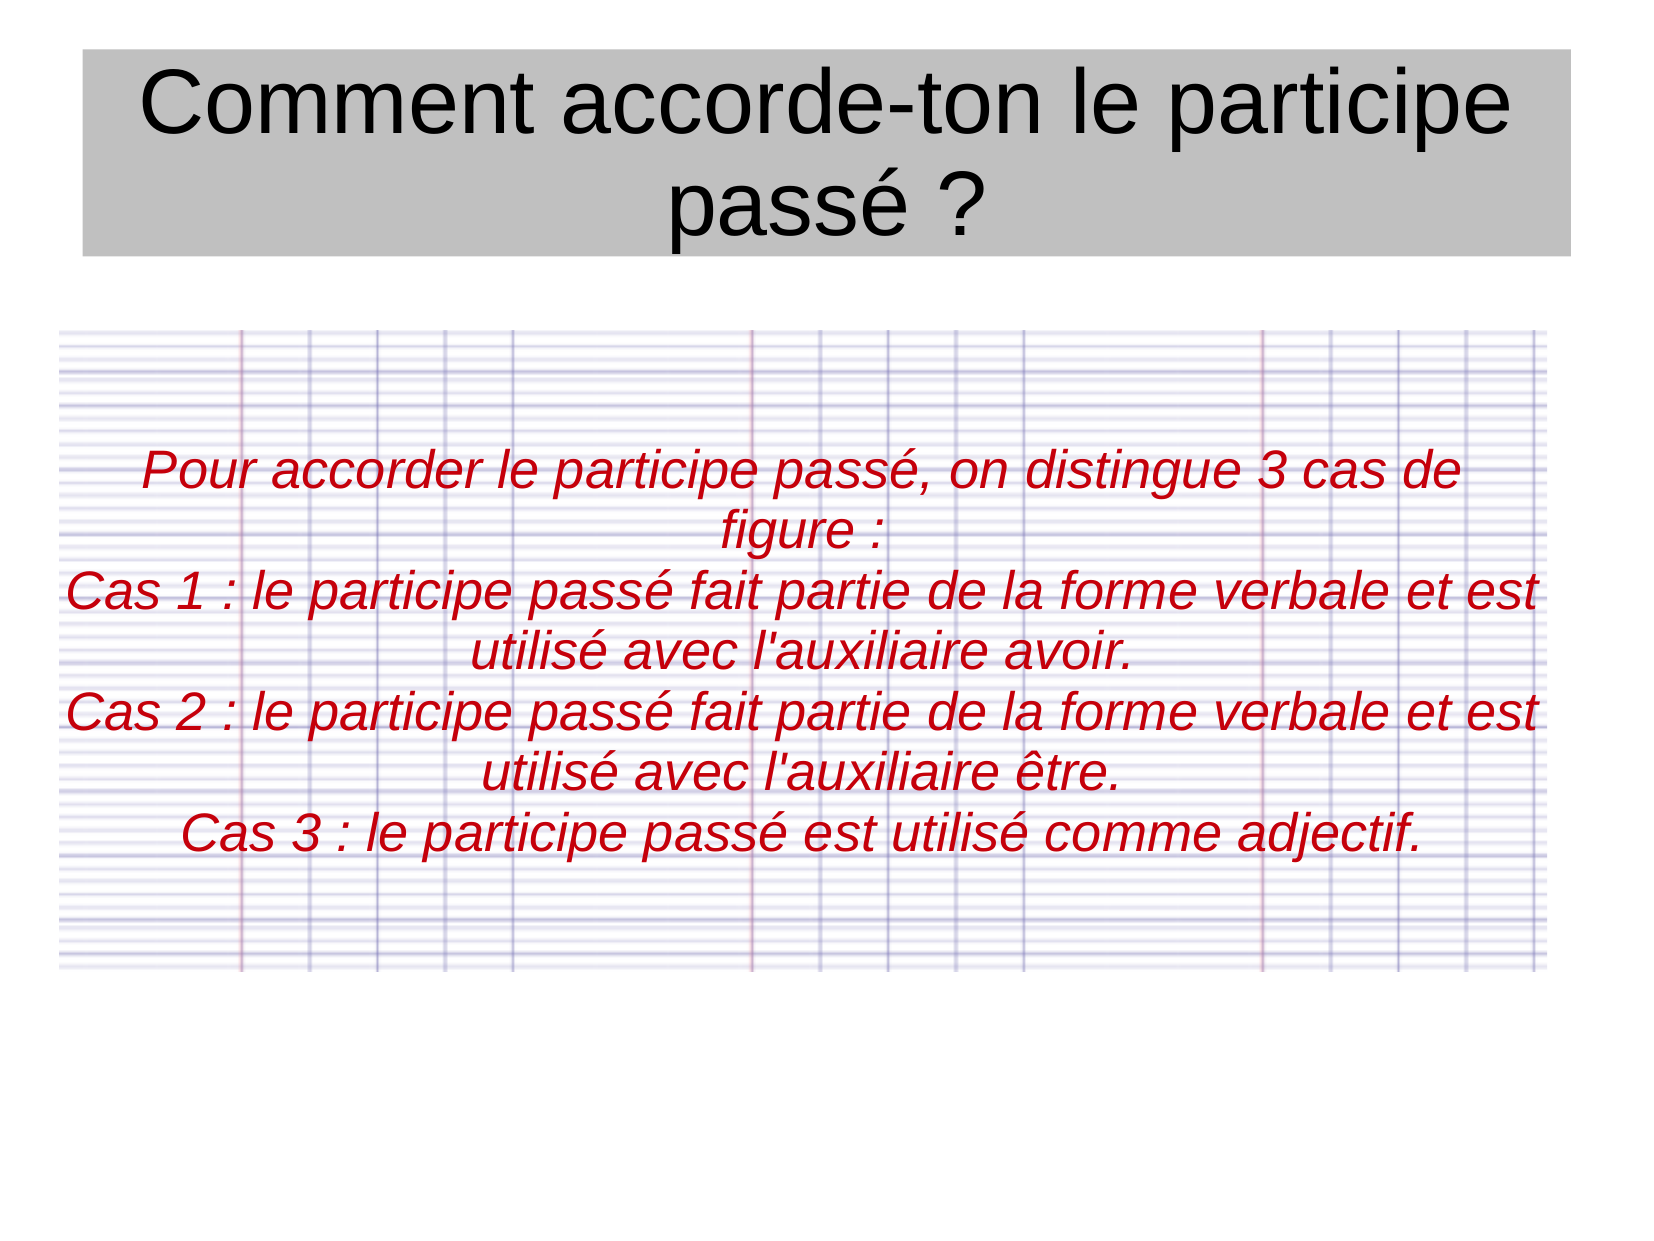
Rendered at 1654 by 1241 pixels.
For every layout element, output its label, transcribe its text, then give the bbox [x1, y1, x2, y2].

subtitle Pour accorder le participe passé, on distingue 3 cas de figure : Cas 1 : le participe passé fait partie de la forme verbale et est utilisé avec l'auxiliaire avoir. Cas 2 : le participe passé fait partie de la forme verbale et est utilisé avec l'auxiliaire être. Cas 3 : le participe passé est utilisé comme adjectif. [59, 330, 1548, 972]
title Comment accorde-ton le participe passé ? [82, 49, 1571, 257]
